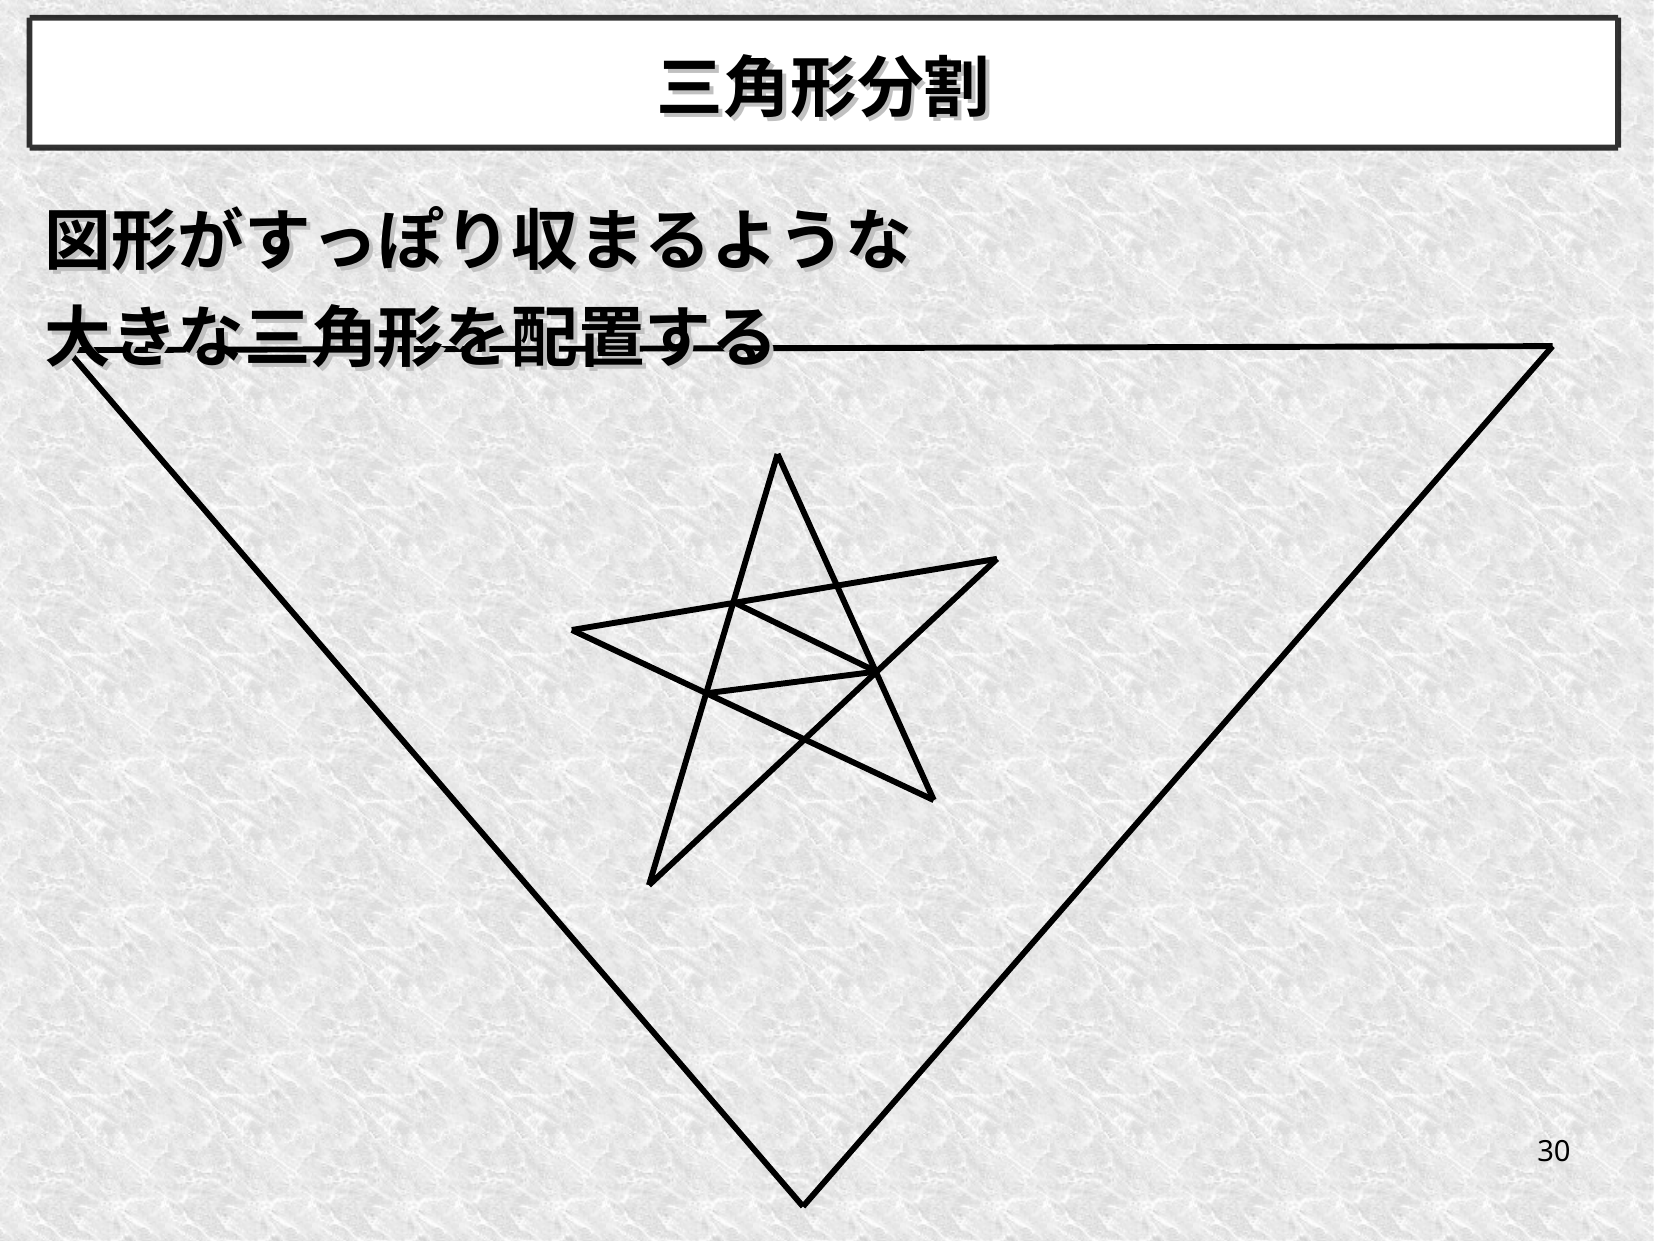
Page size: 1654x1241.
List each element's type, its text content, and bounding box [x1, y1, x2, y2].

text_box 三角形分割 [29, 17, 1619, 148]
picture [0, 0, 1654, 1241]
text_box 図形がすっぽり収まるような 大きな三角形を配置する [29, 179, 999, 355]
